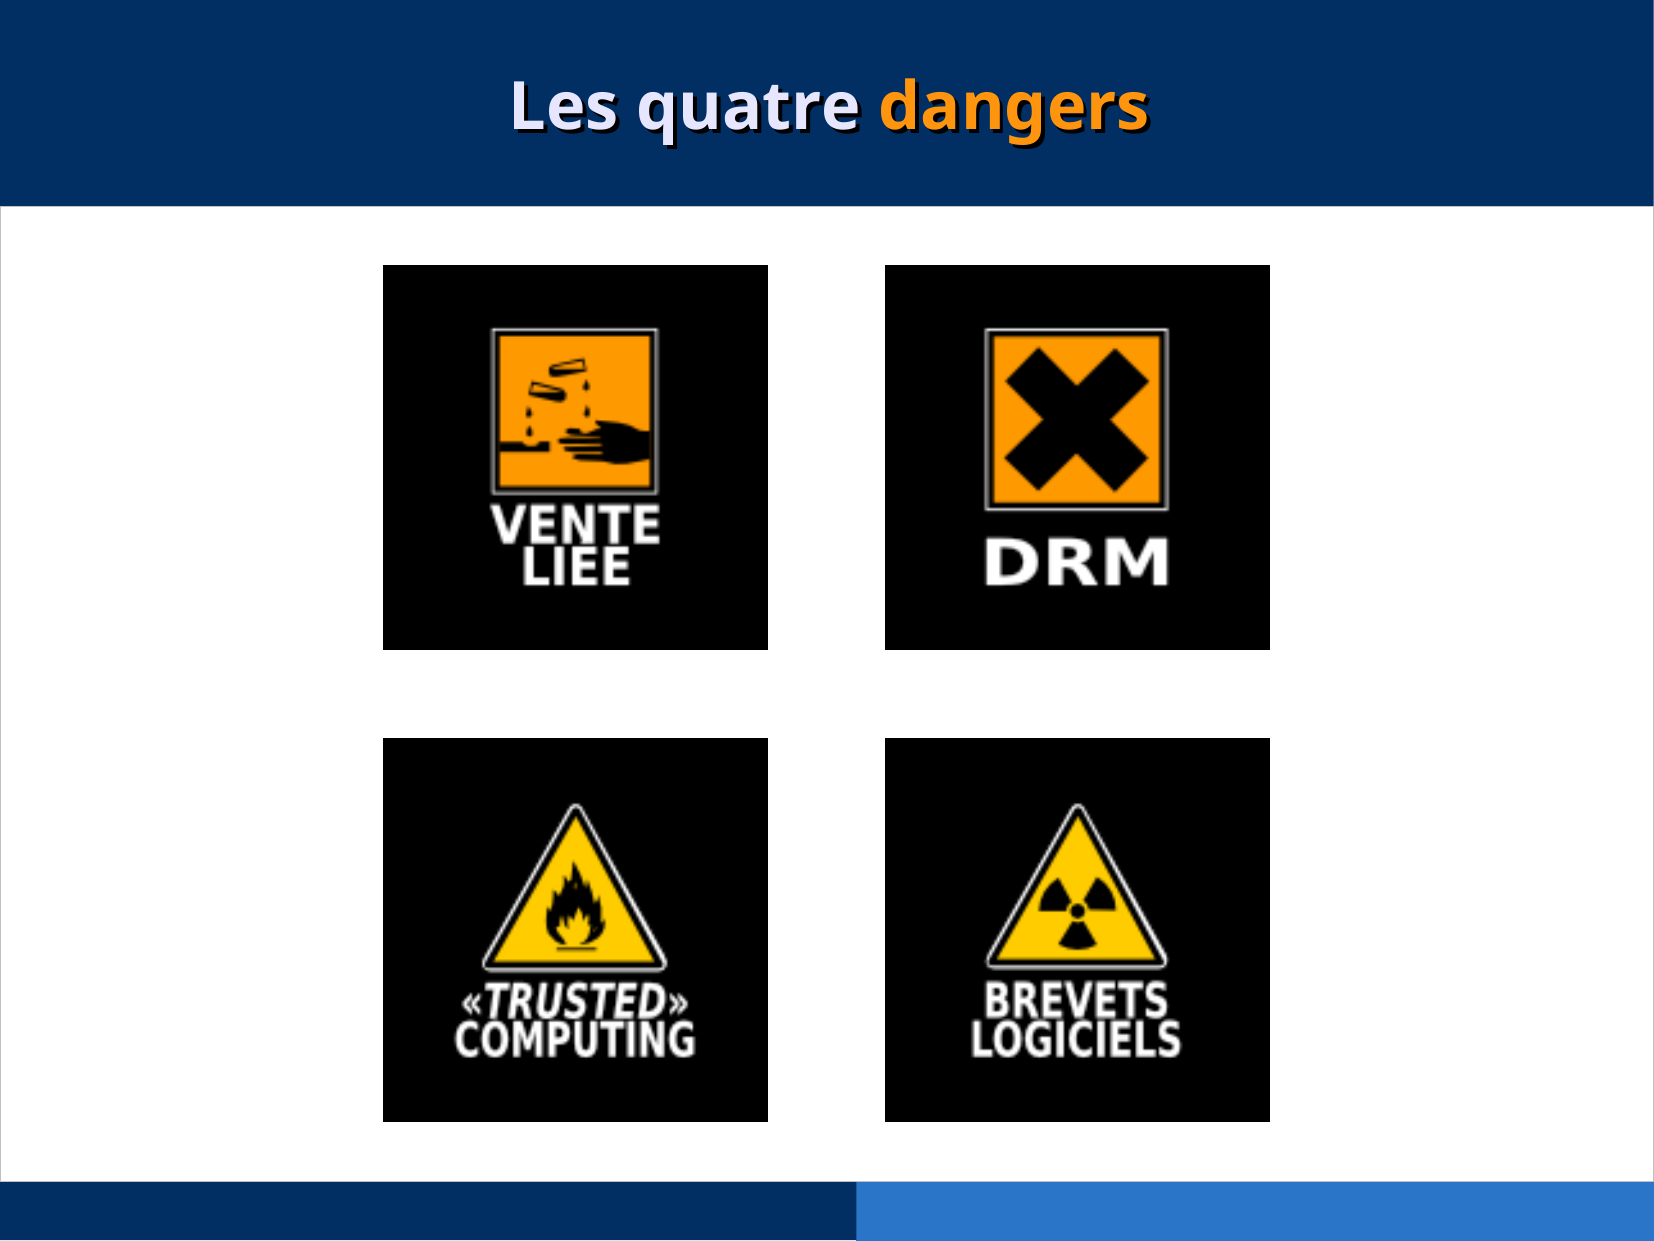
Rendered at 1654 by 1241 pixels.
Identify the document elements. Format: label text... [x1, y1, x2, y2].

title Les quatre dangers [123, 64, 1536, 143]
picture [383, 738, 768, 1123]
picture [885, 738, 1270, 1123]
picture [885, 265, 1270, 650]
picture [383, 265, 768, 650]
